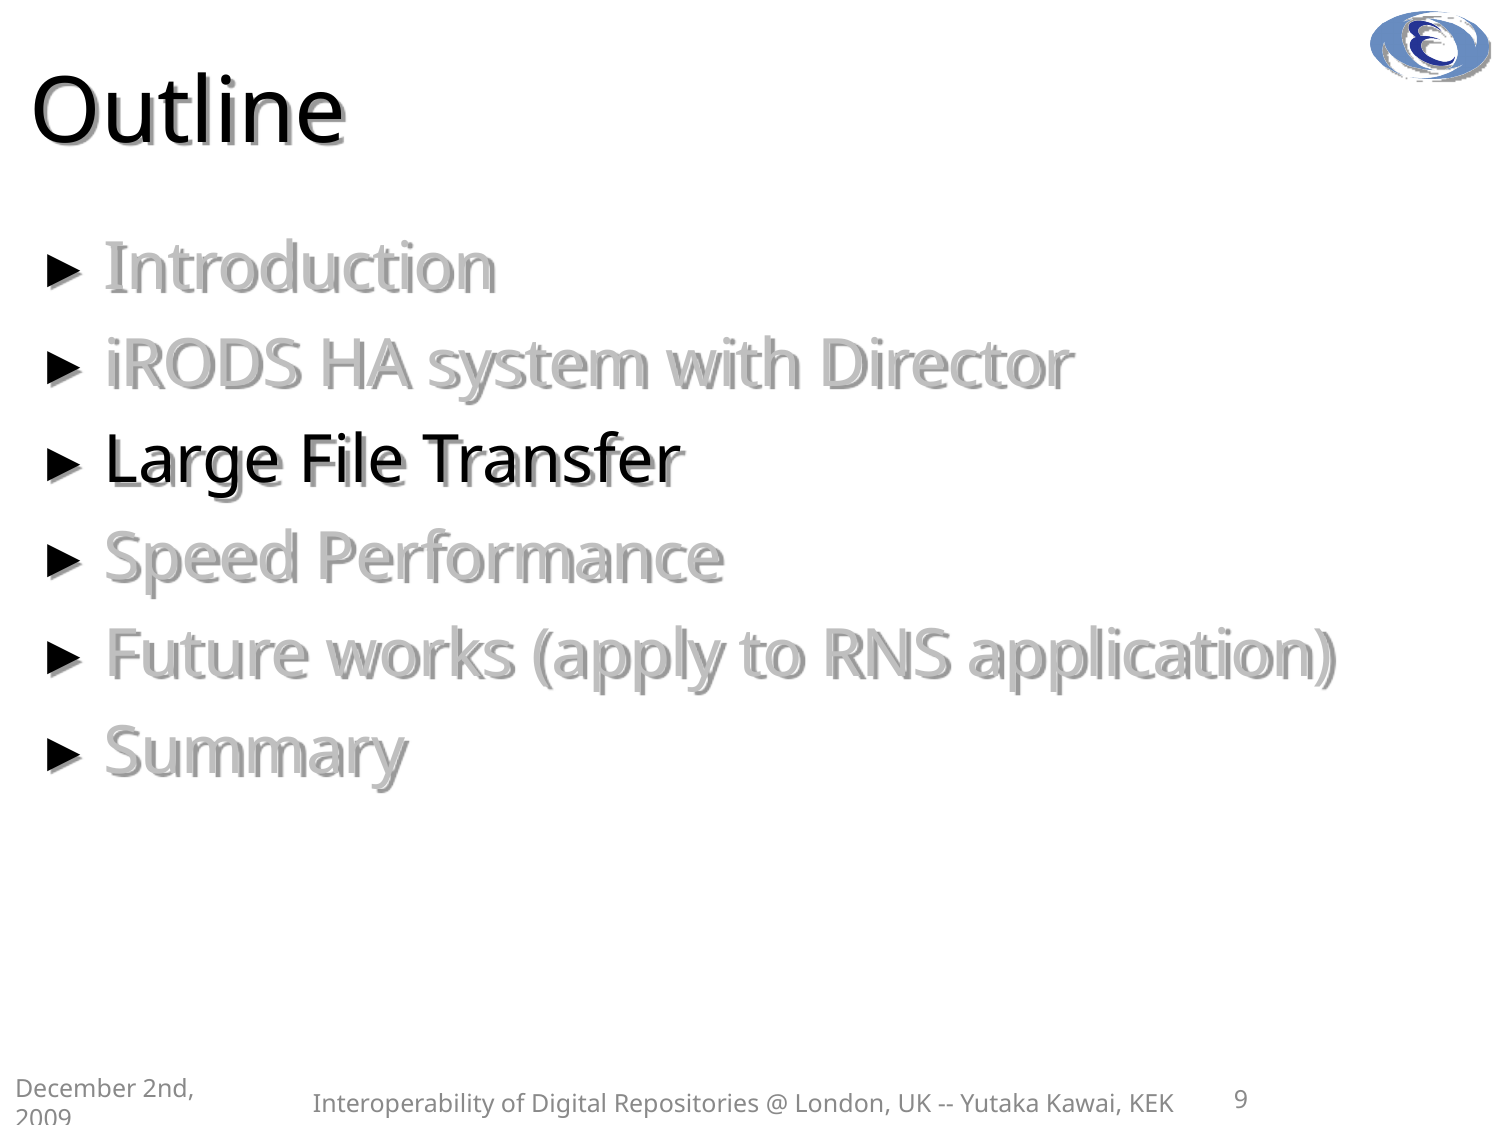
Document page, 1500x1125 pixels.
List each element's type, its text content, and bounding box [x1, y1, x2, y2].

text_box Interoperability of Digital Repositories @ London, UK -- Yutaka Kawai, KEK [269, 1065, 1218, 1125]
title Outline [0, 0, 1500, 210]
list Introduction iRODS HA system with Director Large File Transfer Speed Performance Future works (apply to RNS application) Summary [0, 210, 1500, 1065]
text_box 9 [1218, 1065, 1500, 1125]
text_box December 2nd, 2009 [0, 1065, 269, 1125]
